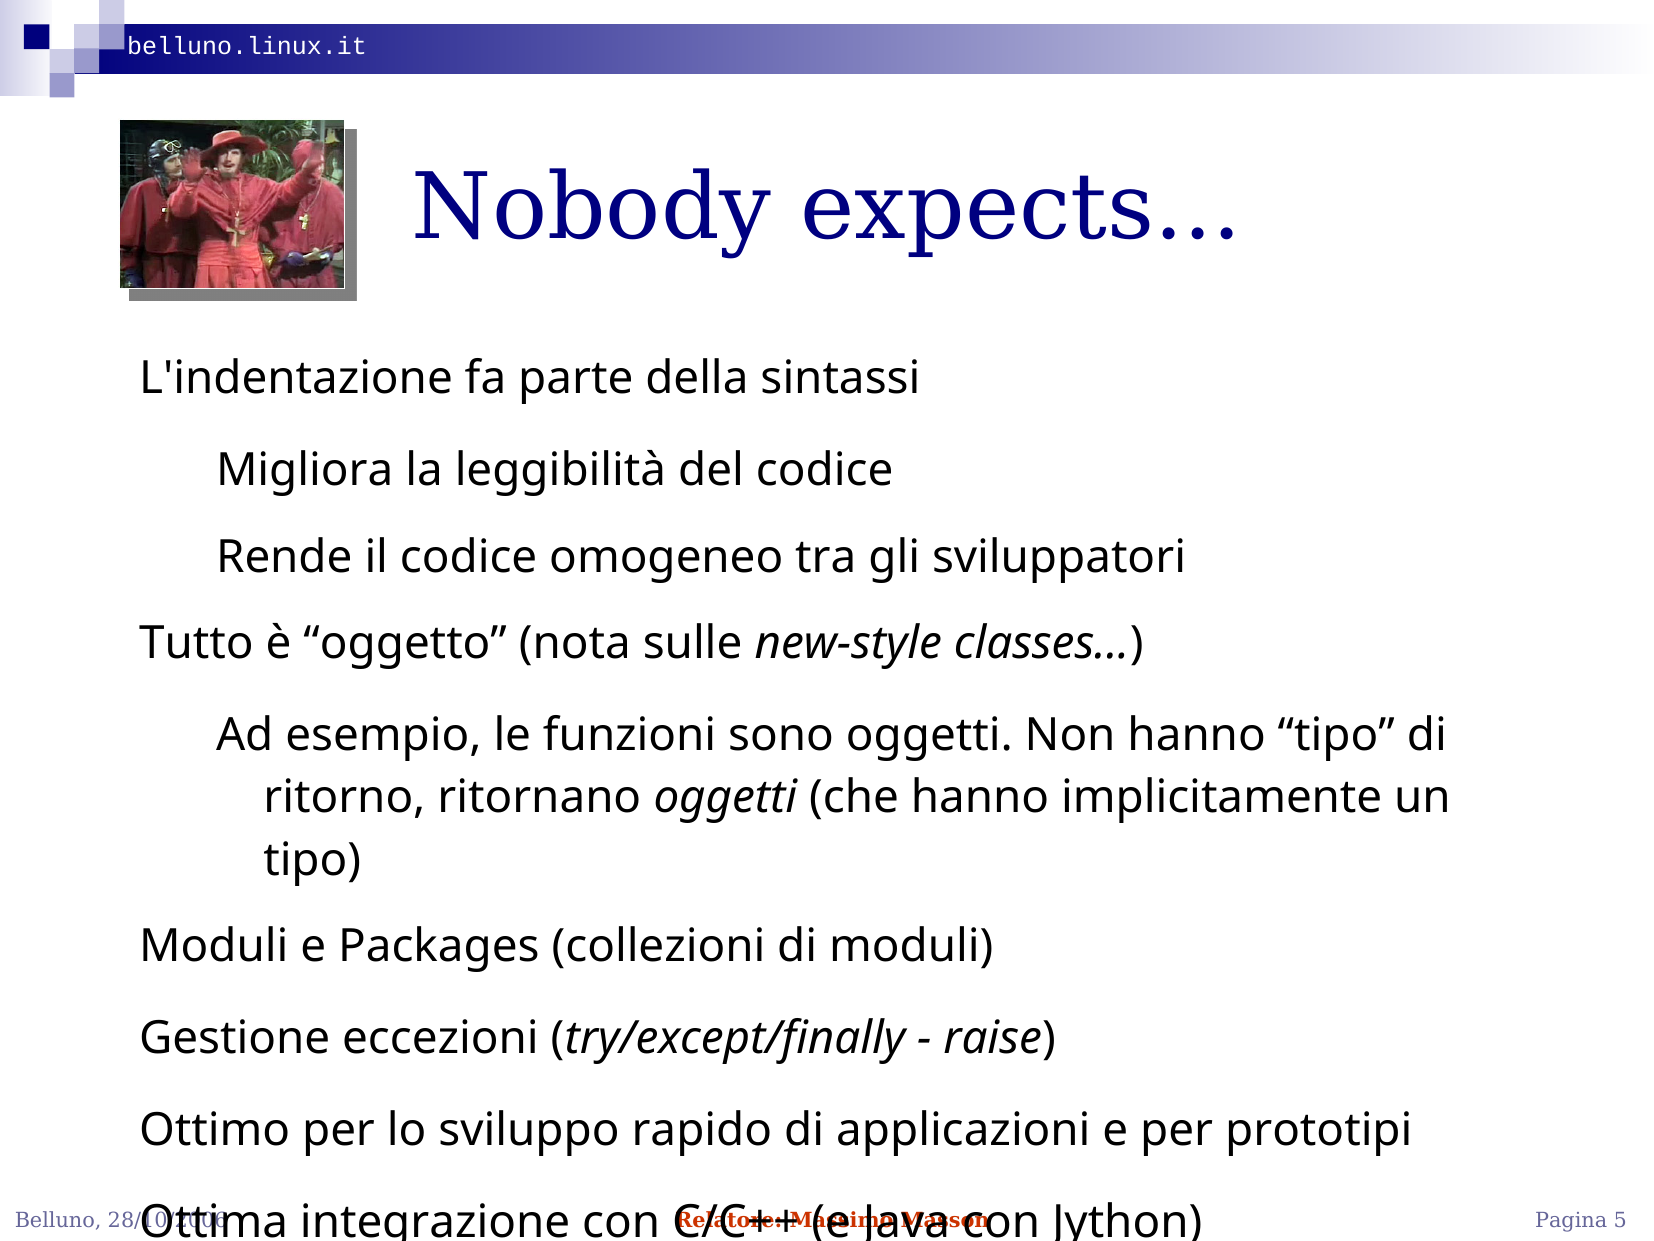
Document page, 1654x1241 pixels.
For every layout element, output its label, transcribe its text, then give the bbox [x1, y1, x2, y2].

title Nobody expects... [121, 102, 1534, 311]
picture [118, 118, 345, 289]
list L'indentazione fa parte della sintassi Migliora la leggibilità del codice Rende il codice omogeneo tra gli sviluppatori Tutto è “oggetto” (nota sulle new-style classes...) Ad esempio, le funzioni sono oggetti. Non hanno “tipo” di ritorno, ritornano oggetti (che hanno implicitamente un tipo) Moduli e Packages (collezioni di moduli) Gestione eccezioni (try/except/finally - raise) Ottimo per lo sviluppo rapido di applicazioni e per prototipi Ottima integrazione con C/C++ (e Java con Jython) [121, 344, 1534, 1203]
